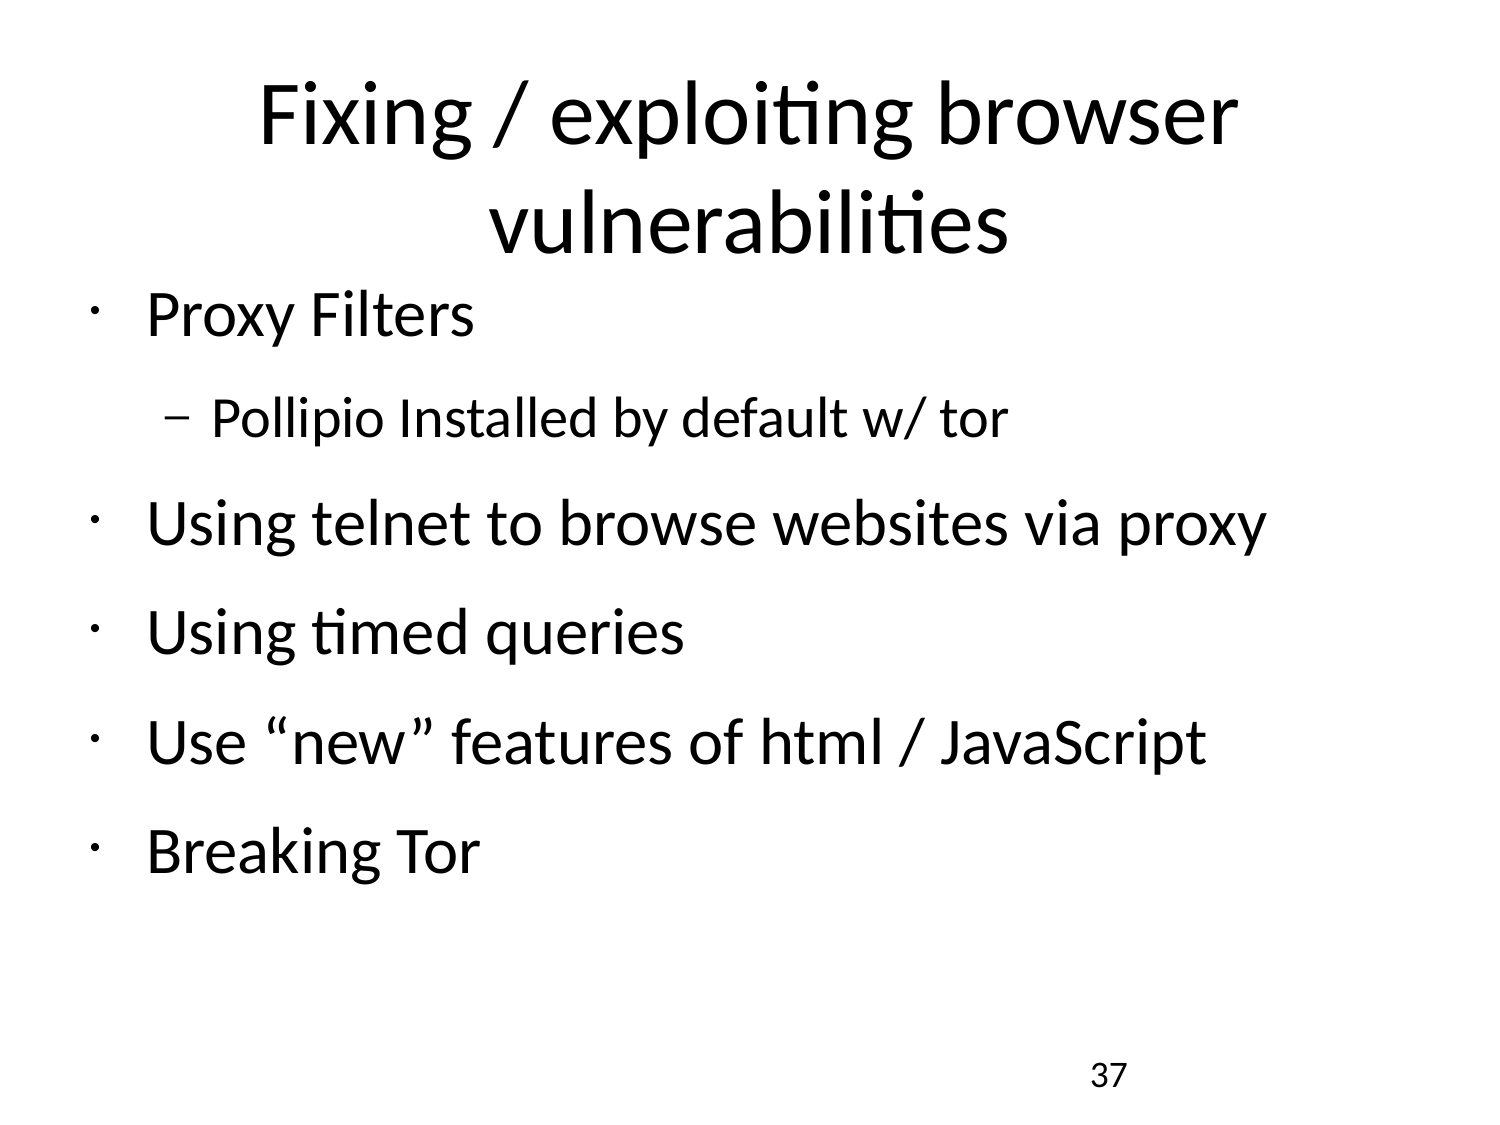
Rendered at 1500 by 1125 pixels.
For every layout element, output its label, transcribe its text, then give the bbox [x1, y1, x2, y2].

list Proxy Filters Pollipio Installed by default w/ tor Using telnet to browse websites via proxy Using timed queries Use “new” features of html / JavaScript Breaking Tor [75, 262, 1425, 1005]
slide_number <number> [1074, 1042, 1425, 1103]
title Fixing / exploiting browser vulnerabilities [75, 45, 1425, 233]
